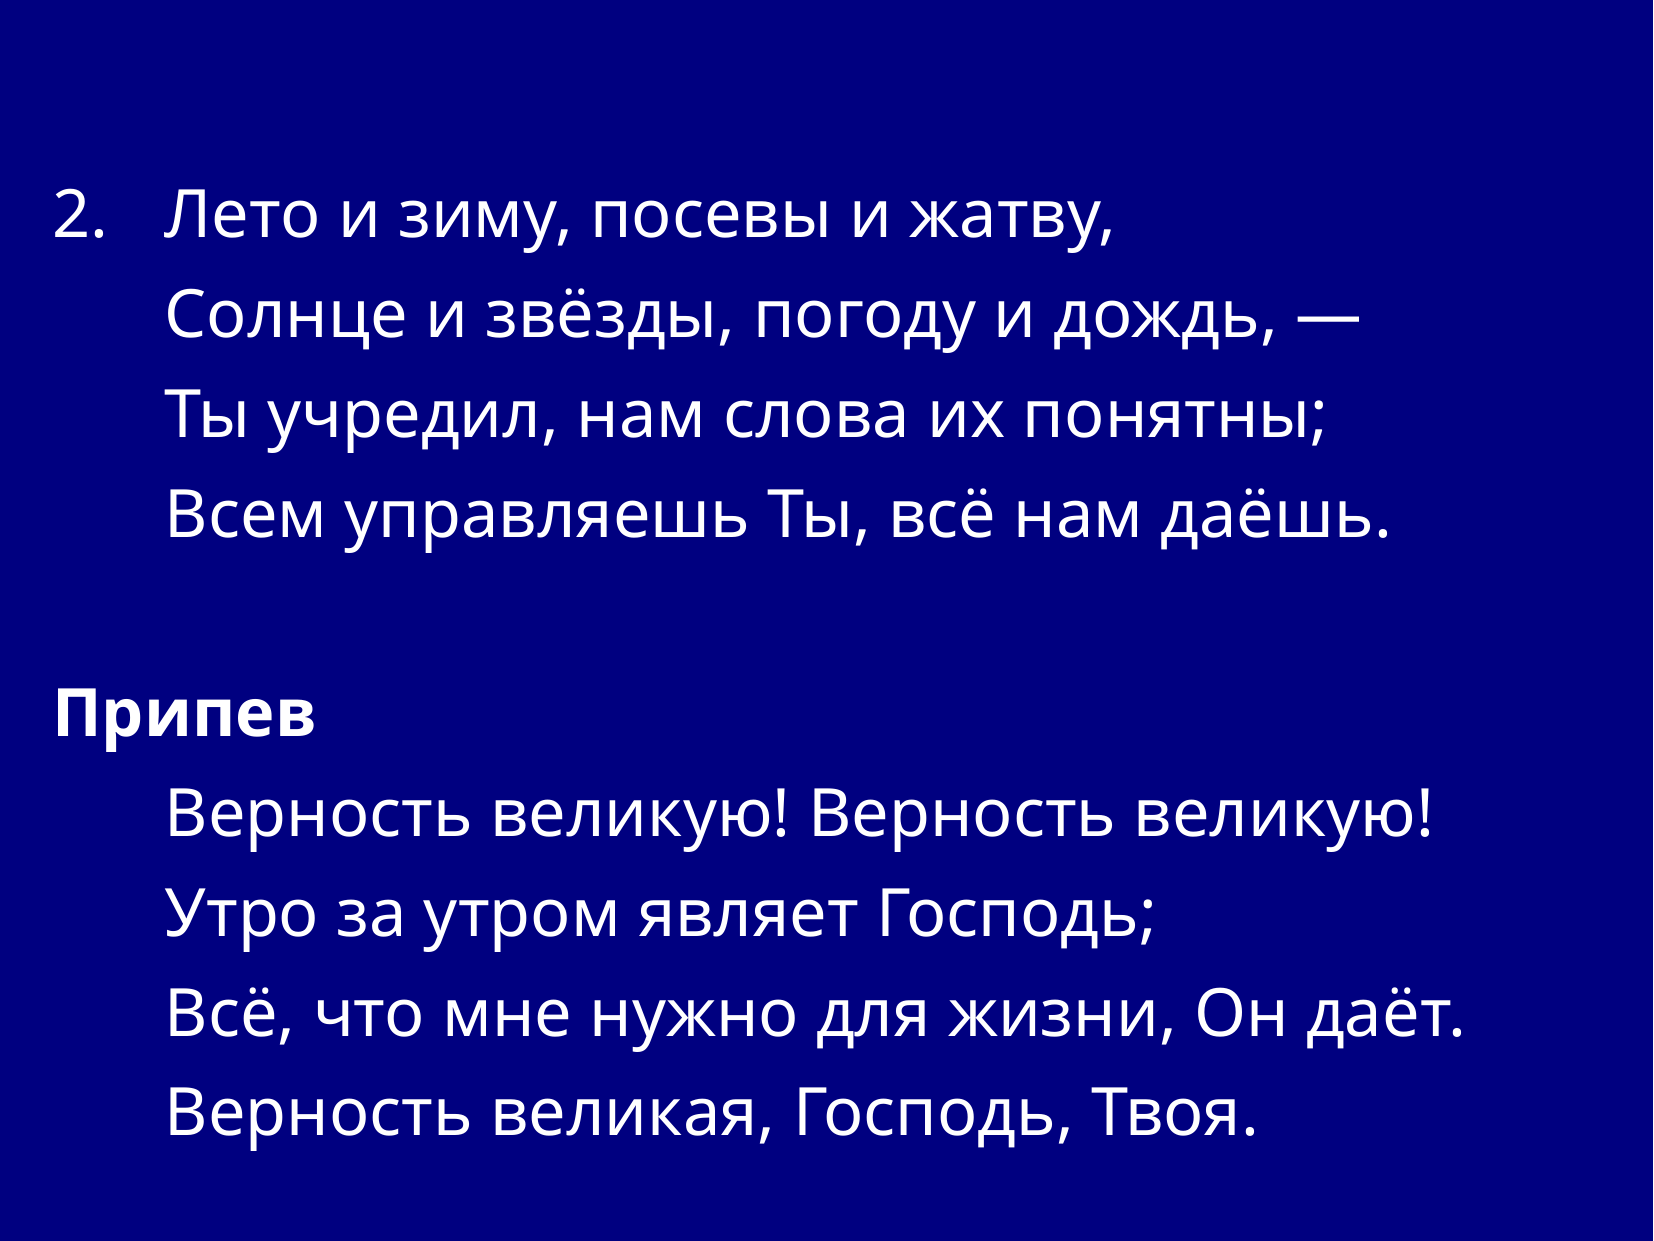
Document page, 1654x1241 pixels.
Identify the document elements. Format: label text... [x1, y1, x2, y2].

text_box 2. Лето и зиму, посевы и жатву, Солнце и звёзды, погоду и дождь, — Ты учредил, нам слова их понятны; Всем управляешь Ты, всё нам даёшь. Припев Верность великую! Верность великую! Утро за утром являет Господь; Всё, что мне нужно для жизни, Он даёт. Верность великая, Господь, Твоя. [37, 150, 1653, 1163]
